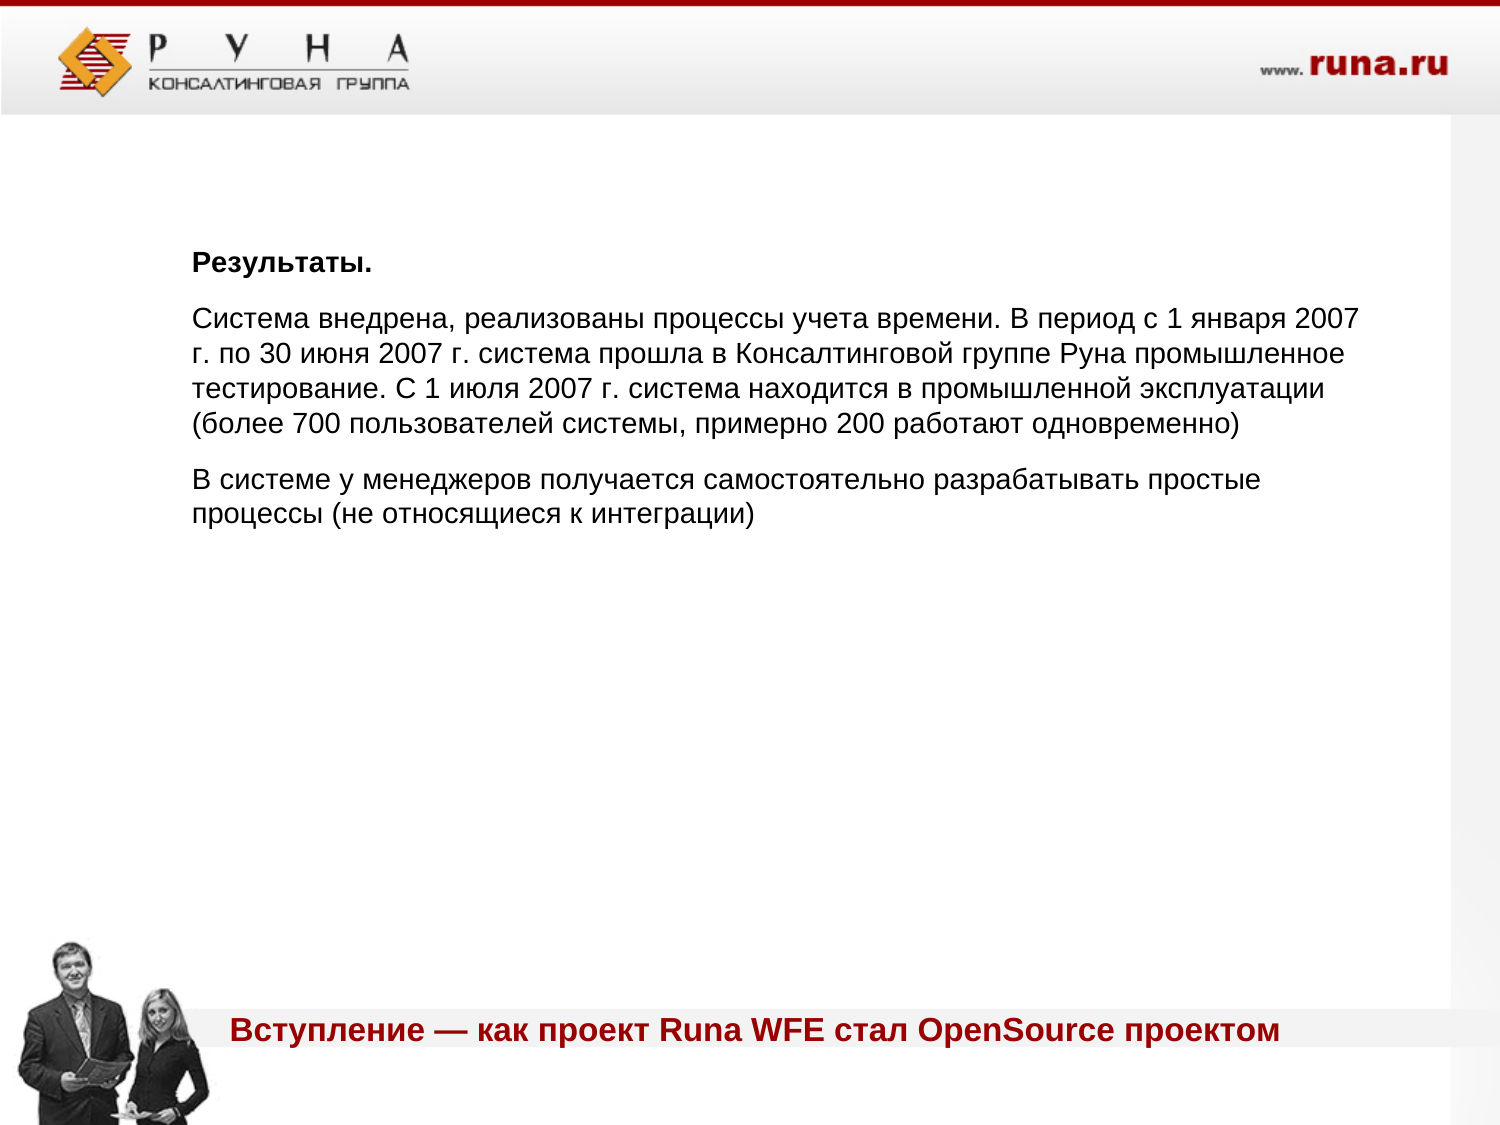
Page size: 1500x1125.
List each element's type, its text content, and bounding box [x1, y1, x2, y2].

text_box Вступление — как проект Runa WFE стал OpenSource проектом [159, 1000, 1353, 1048]
text_box Результаты. Система внедрена, реализованы процессы учета времени. В период с 1 января 2007 г. по 30 июня 2007 г. система прошла в Консалтинговой группе Руна промышленное тестирование. С 1 июля 2007 г. система находится в промышленной эксплуатации (более 700 пользователей системы, примерно 200 работают одновременно)‏ В системе у менеджеров получается самостоятельно разрабатывать простые процессы (не относящиеся к интеграции)‏ [177, 236, 1401, 561]
picture [0, 0, 1500, 1125]
